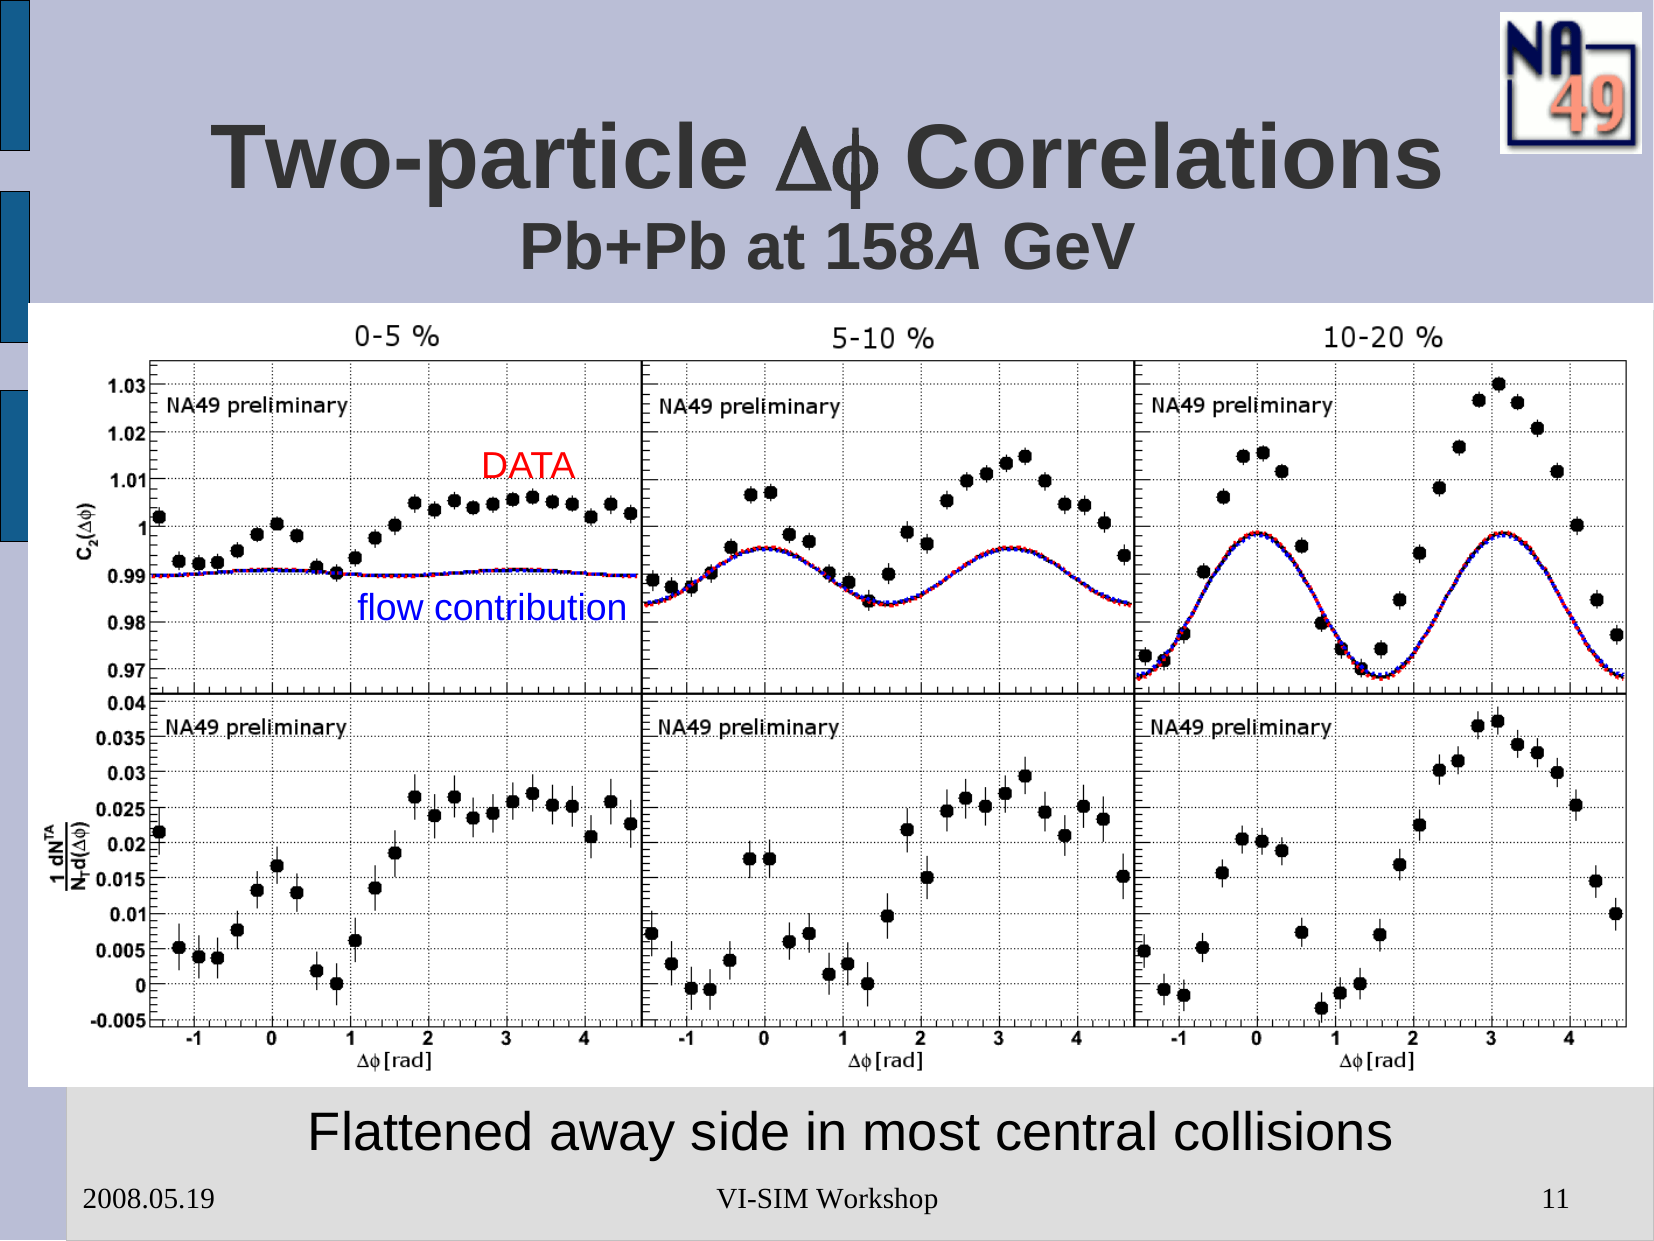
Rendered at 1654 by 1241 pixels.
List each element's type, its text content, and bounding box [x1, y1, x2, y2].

picture [1500, 12, 1642, 154]
text_box flow contribution [342, 578, 650, 636]
subtitle Flattened away side in most central collisions [145, 1087, 1558, 1190]
title Two-particle Df Correlations Pb+Pb at 158A GeV [121, 91, 1534, 299]
text_box DATA [466, 437, 621, 494]
picture [28, 303, 1654, 1087]
